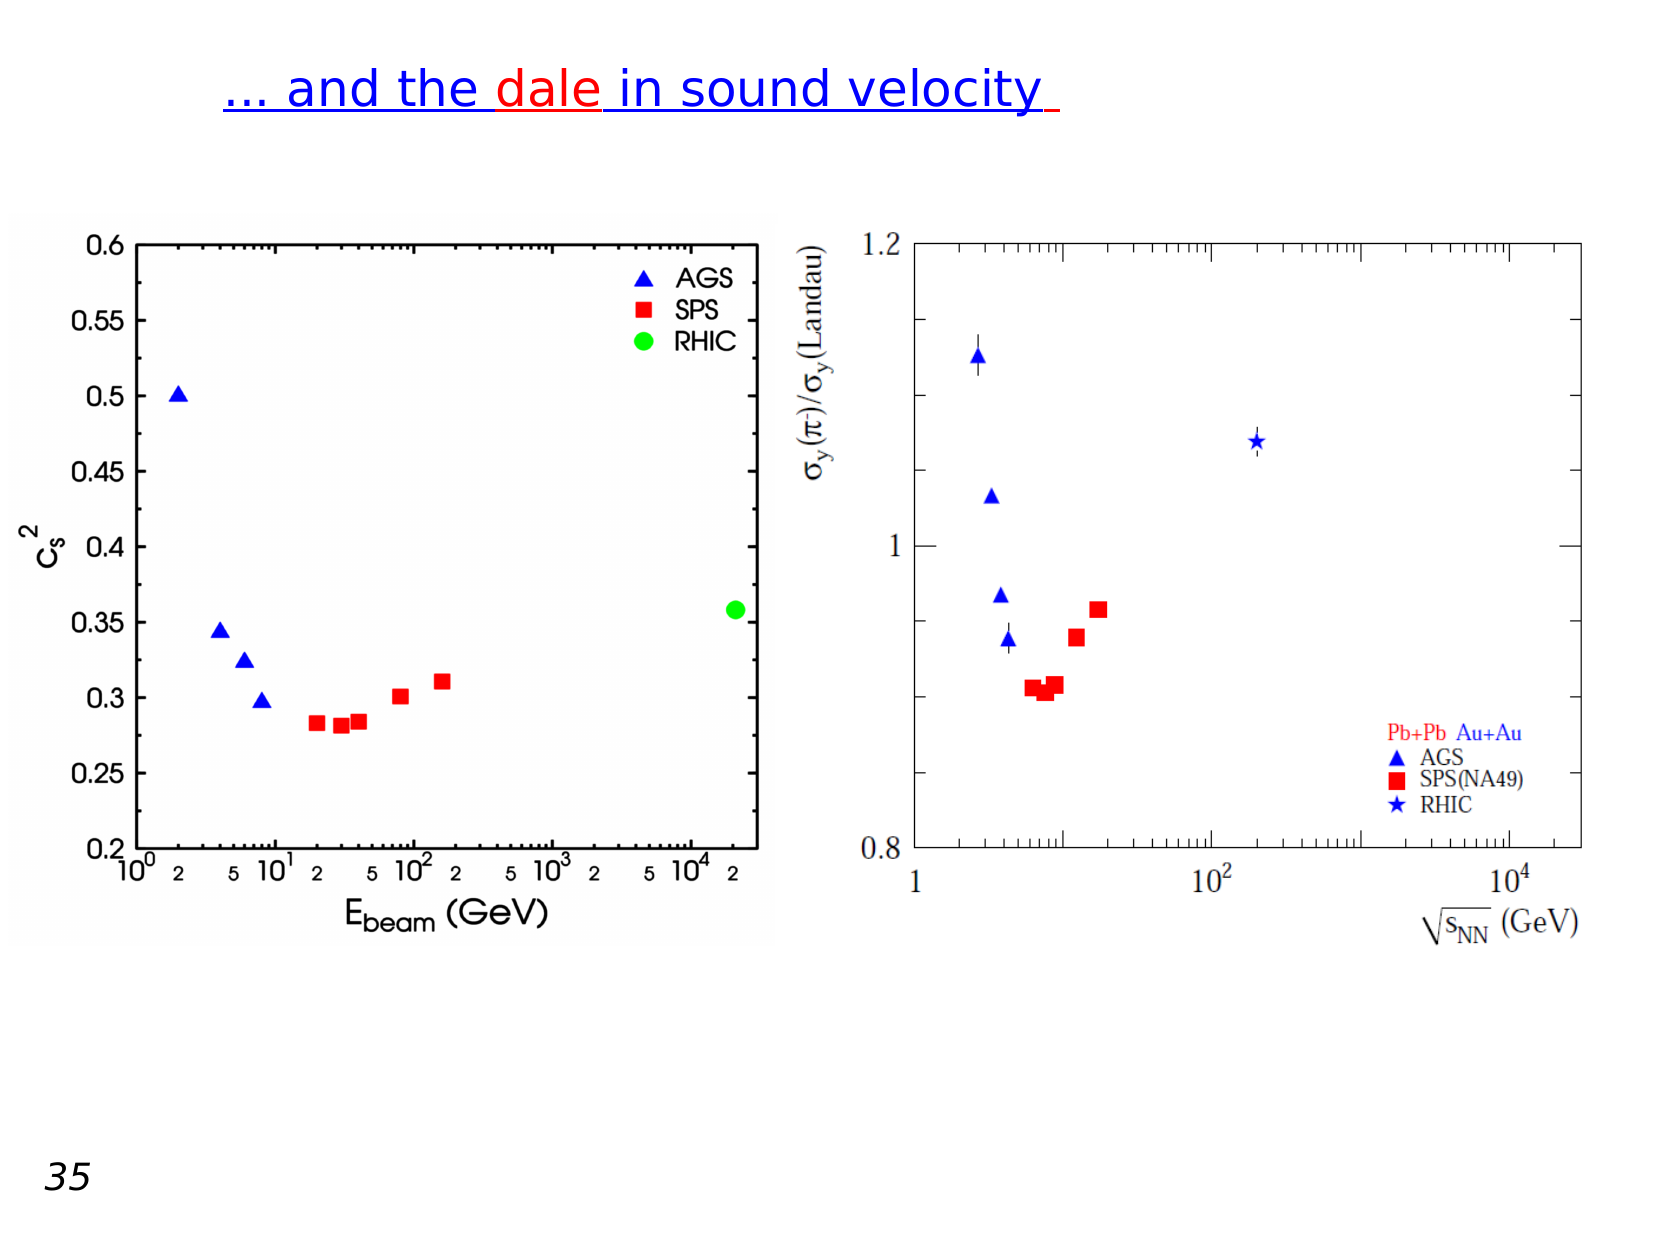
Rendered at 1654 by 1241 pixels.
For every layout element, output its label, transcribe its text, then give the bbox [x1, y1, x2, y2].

text_box ... and the dale in sound velocity [223, 59, 1060, 134]
picture [8, 213, 1609, 961]
